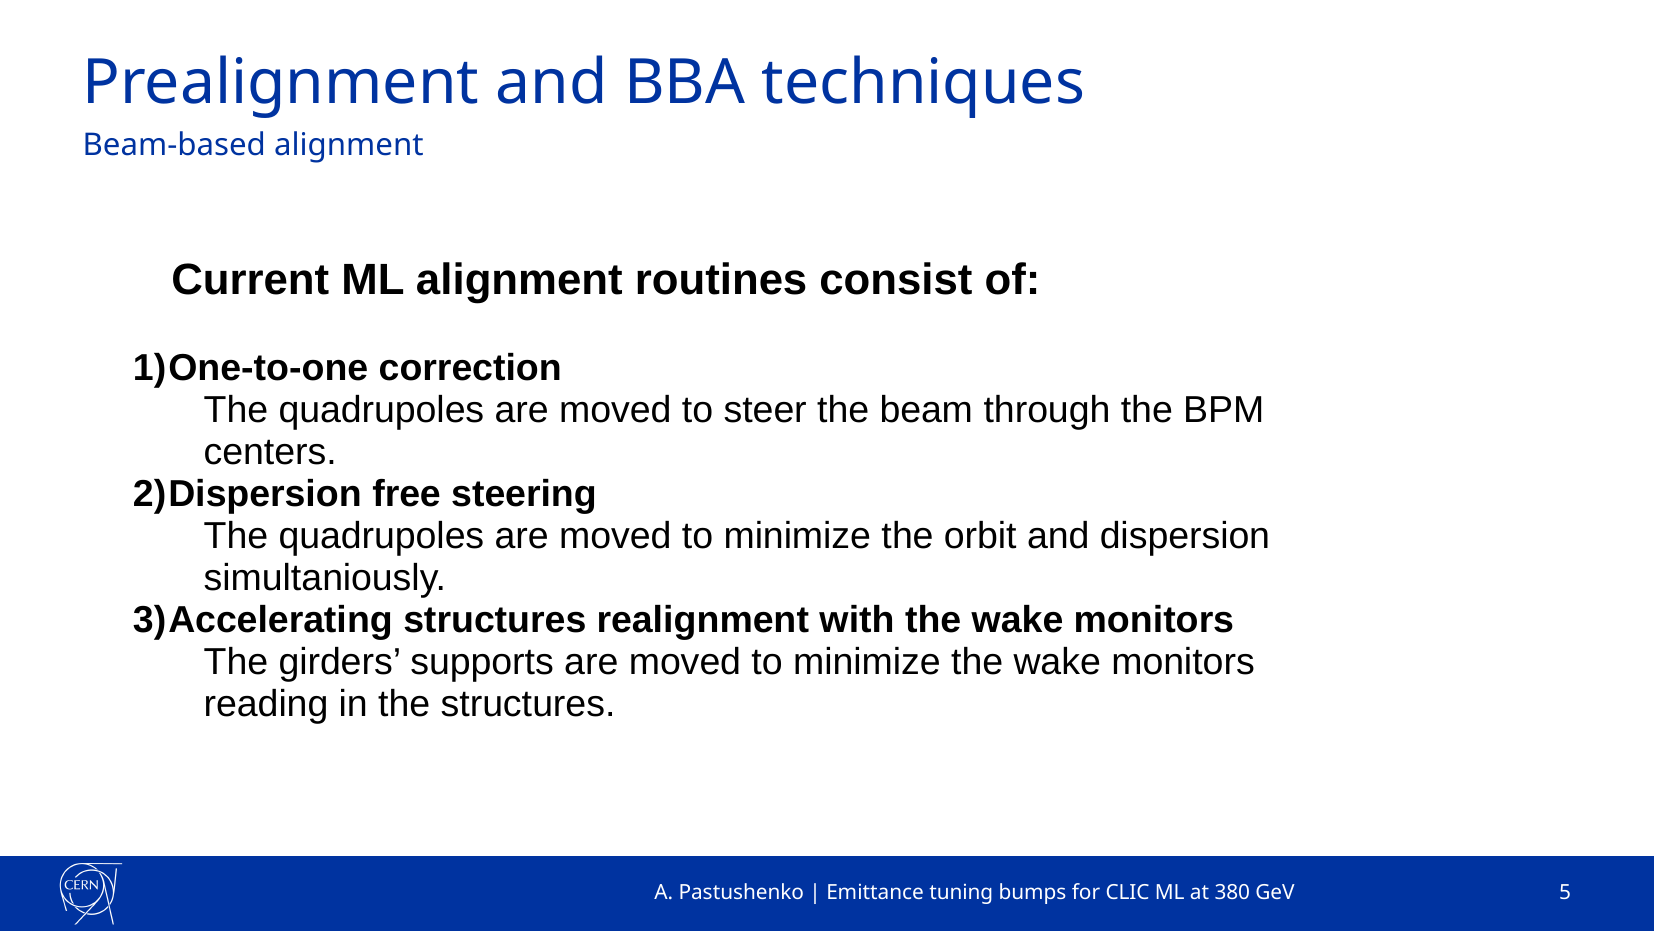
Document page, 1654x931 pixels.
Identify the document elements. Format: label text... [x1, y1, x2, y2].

text_box Current ML alignment routines consist of: One-to-one correction The quadrupoles are moved to steer the beam through the BPM centers. Dispersion free steering The quadrupoles are moved to minimize the orbit and dispersion simultaniously. Accelerating structures realignment with the wake monitors The girders’ supports are moved to minimize the wake monitors reading in the structures. [118, 248, 1394, 732]
title Prealignment and BBA techniques Beam-based alignment [82, 37, 1571, 193]
picture [56, 859, 127, 928]
